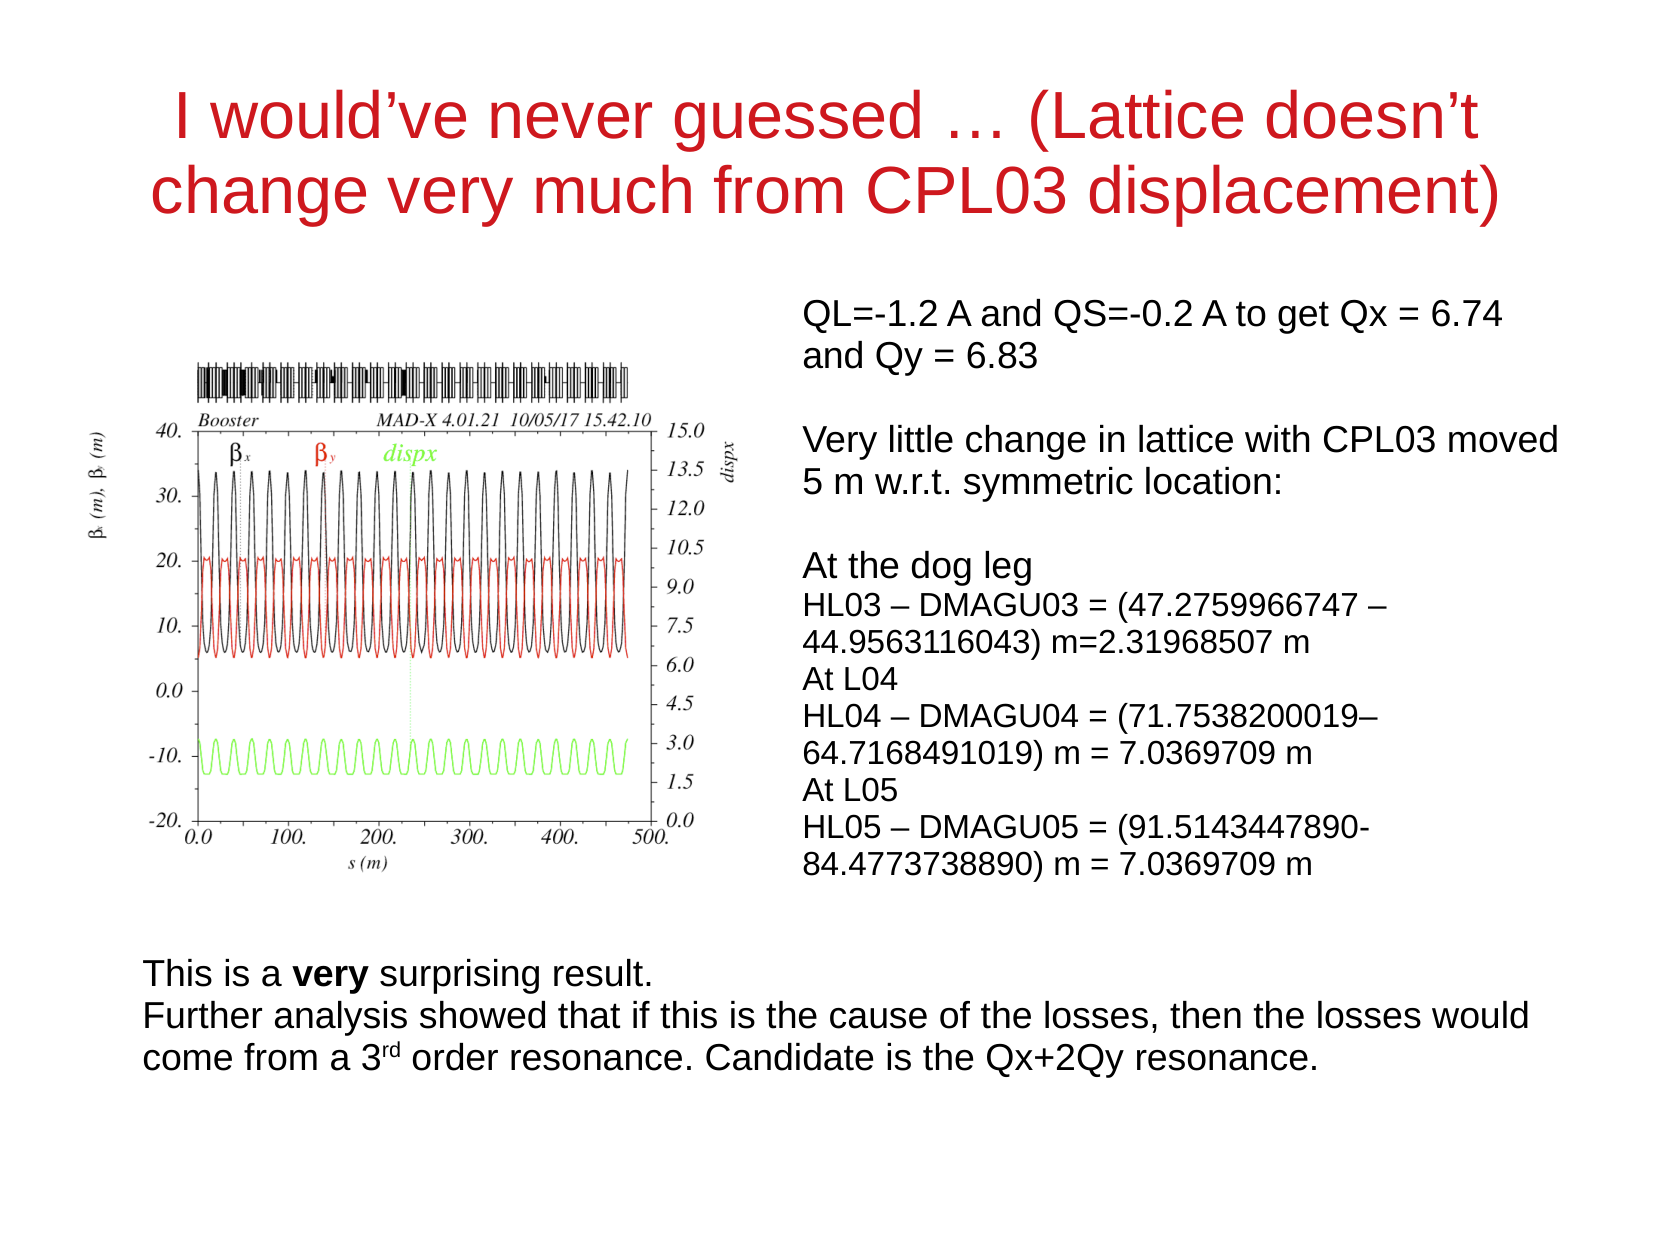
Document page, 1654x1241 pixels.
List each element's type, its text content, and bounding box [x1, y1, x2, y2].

text_box QL=-1.2 A and QS=-0.2 A to get Qx = 6.74 and Qy = 6.83 Very little change in lattice with CPL03 moved 5 m w.r.t. symmetric location: At the dog leg HL03 – DMAGU03 = (47.2759966747 – 44.9563116043) m=2.31968507 m At L04 HL04 – DMAGU04 = (71.7538200019–64.7168491019) m = 7.0369709 m At L05 HL05 – DMAGU05 = (91.5143447890-84.4773738890) m = 7.0369709 m [787, 285, 1591, 924]
title I would’ve never guessed … (Lattice doesn’t change very much from CPL03 displacement) [82, 49, 1571, 257]
picture [51, 335, 768, 919]
text_box This is a very surprising result. Further analysis showed that if this is the cause of the losses, then the losses would come from a 3rd order resonance. Candidate is the Qx+2Qy resonance. [127, 945, 1583, 1086]
